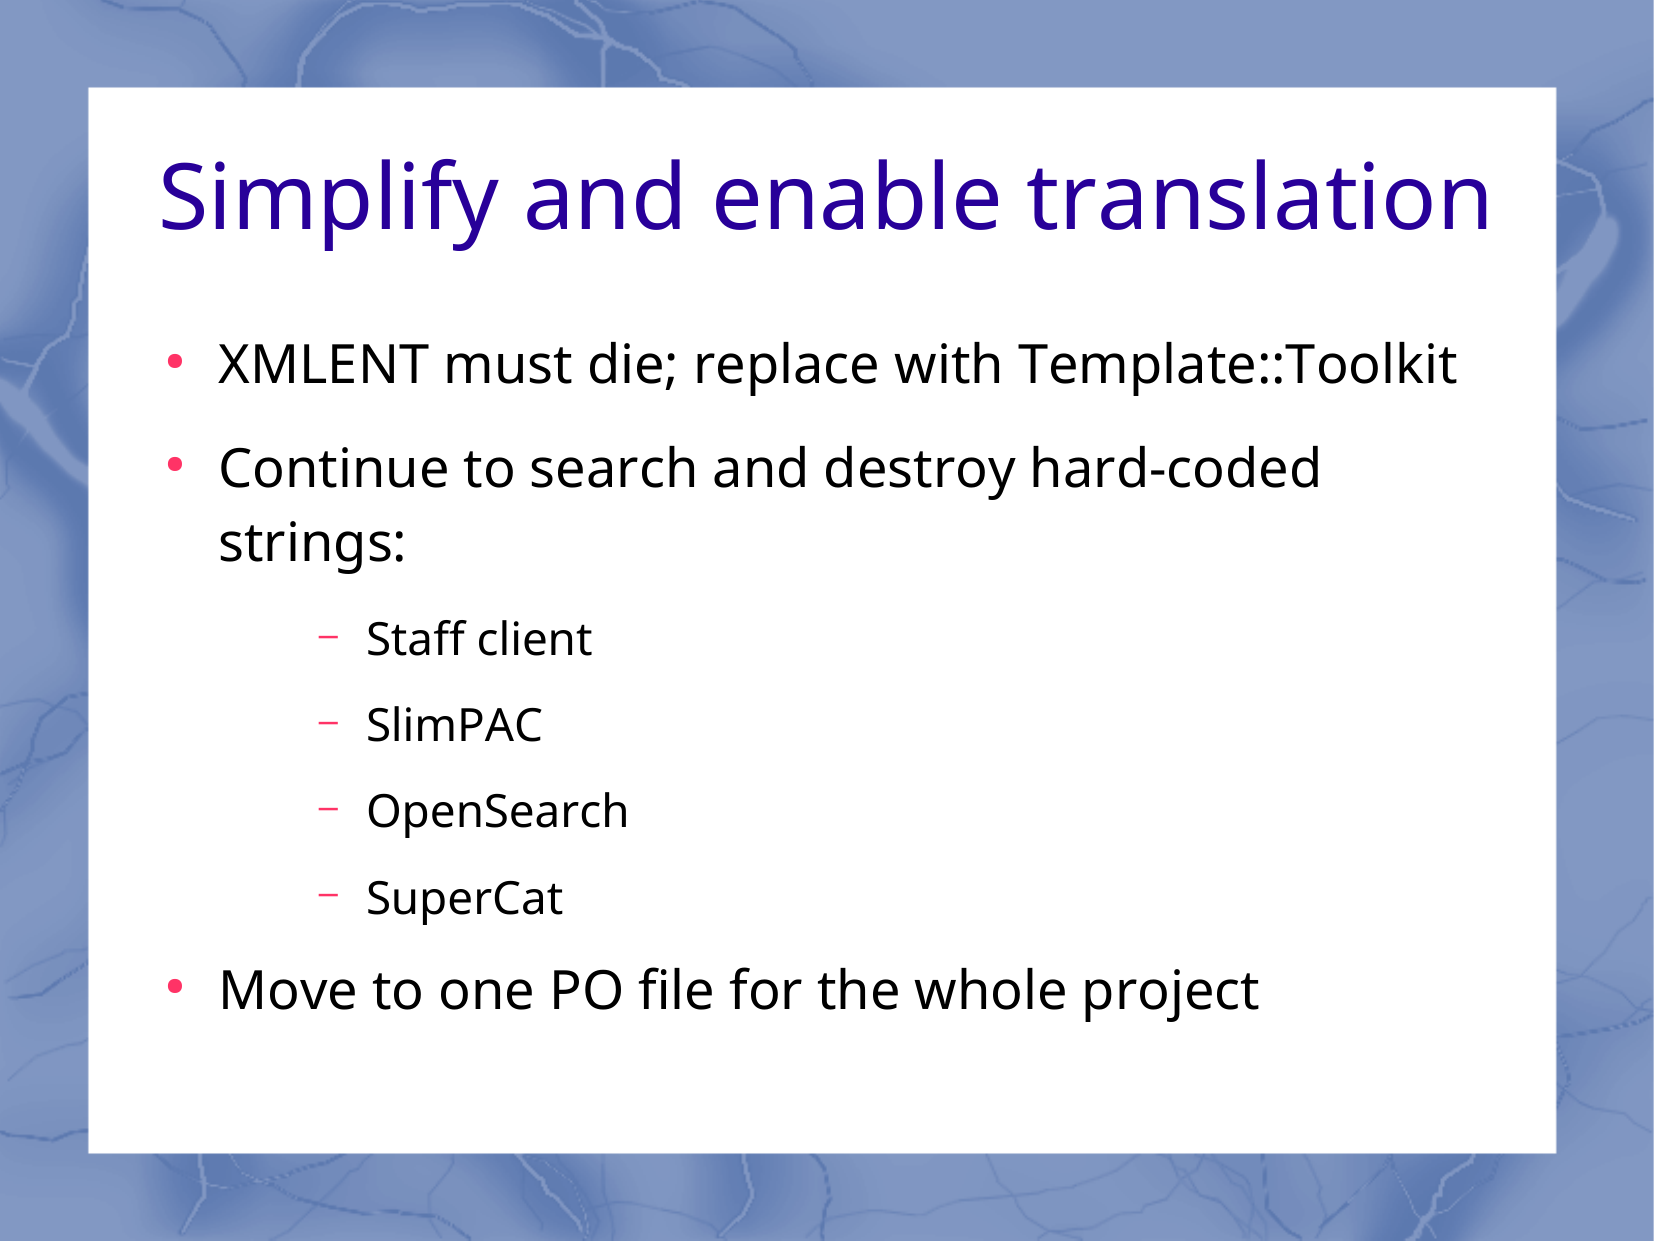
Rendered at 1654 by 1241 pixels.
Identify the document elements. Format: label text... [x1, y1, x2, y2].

picture [0, 0, 1654, 1241]
title Simplify and enable translation [118, 98, 1536, 291]
list XMLENT must die; replace with Template::Toolkit Continue to search and destroy hard-coded strings: Staff client SlimPAC OpenSearch SuperCat Move to one PO file for the whole project [147, 325, 1506, 1130]
